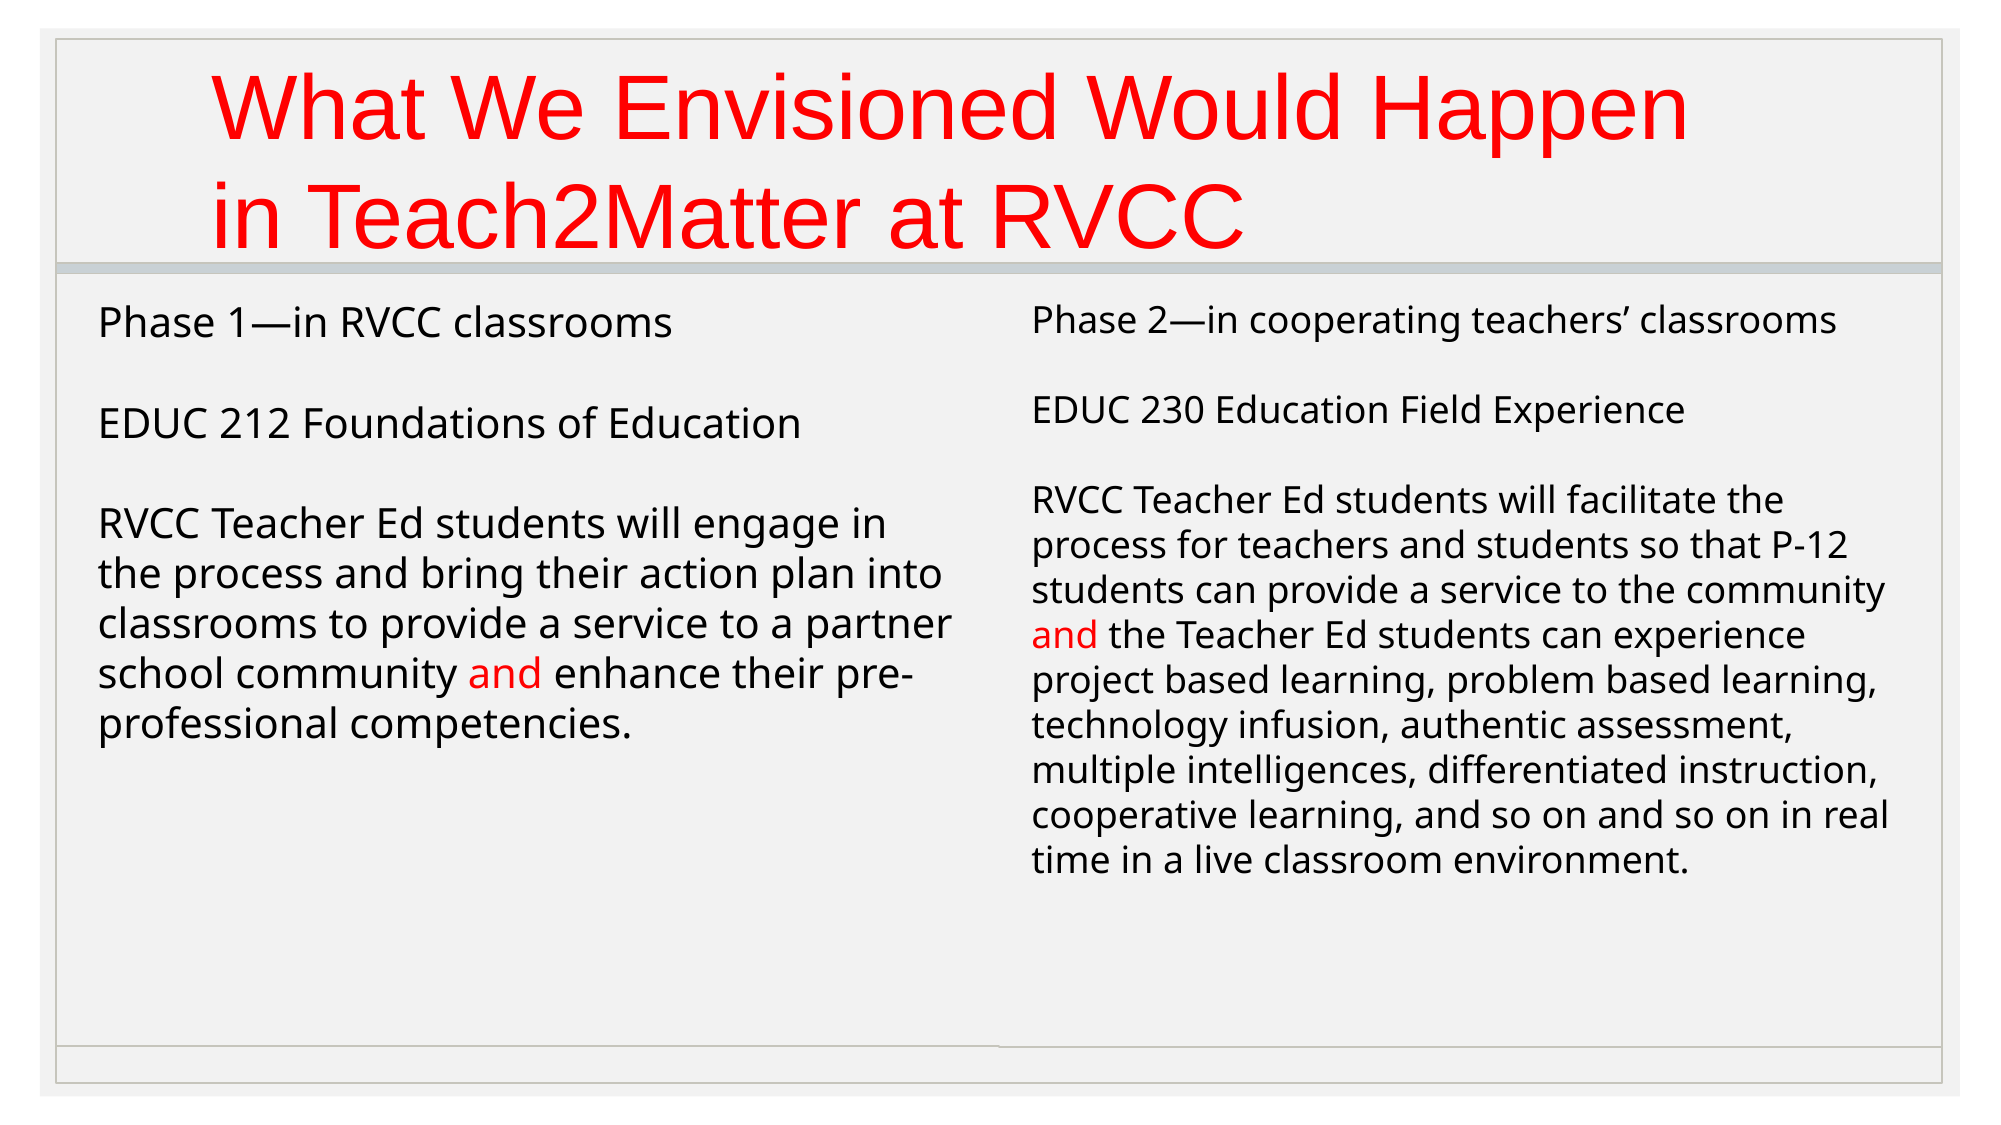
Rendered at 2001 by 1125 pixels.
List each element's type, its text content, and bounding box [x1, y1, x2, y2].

list Phase 2—in cooperating teachers’ classrooms EDUC 230 Education Field Experience RVCC Teacher Ed students will facilitate the process for teachers and students so that P-12 students can provide a service to the community and the Teacher Ed students can experience project based learning, problem based learning, technology infusion, authentic assessment, multiple intelligences, differentiated instruction, cooperative learning, and so on and so on in real time in a live classroom environment. [1016, 288, 1919, 997]
list Phase 1—in RVCC classrooms EDUC 212 Foundations of Education RVCC Teacher Ed students will engage in the process and bring their action plan into classrooms to provide a service to a partner school community and enhance their pre-professional competencies. [82, 288, 977, 997]
title What We Envisioned Would Happen in Teach2Matter at RVCC [196, 40, 1804, 260]
